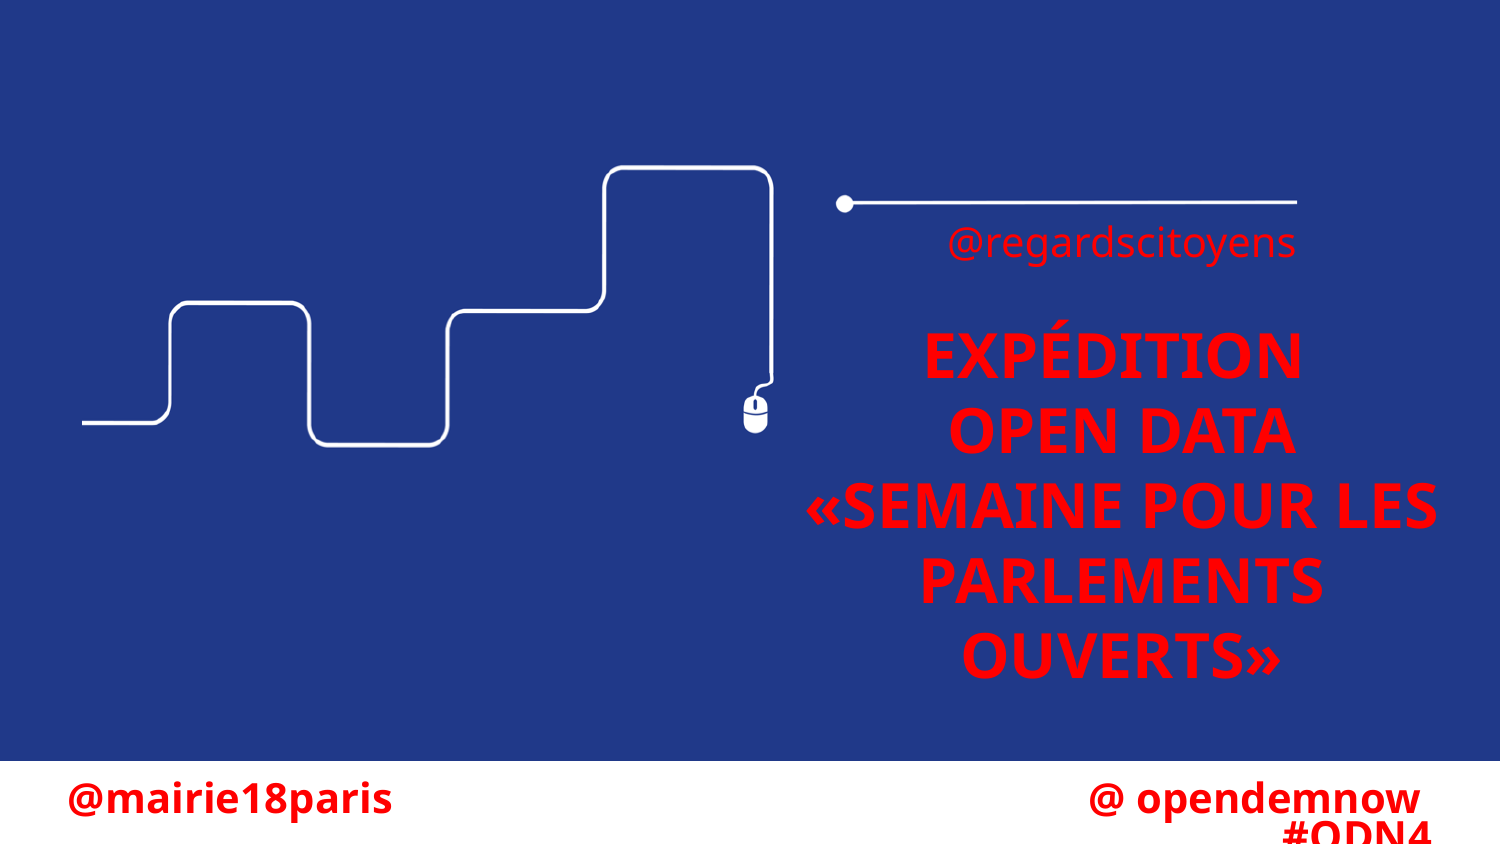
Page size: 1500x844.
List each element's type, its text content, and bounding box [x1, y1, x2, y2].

list @regardscitoyens [767, 88, 1477, 274]
title Expédition Open Data «semaine pour les parlements ouverts» [767, 308, 1477, 477]
picture [0, 0, 1500, 761]
